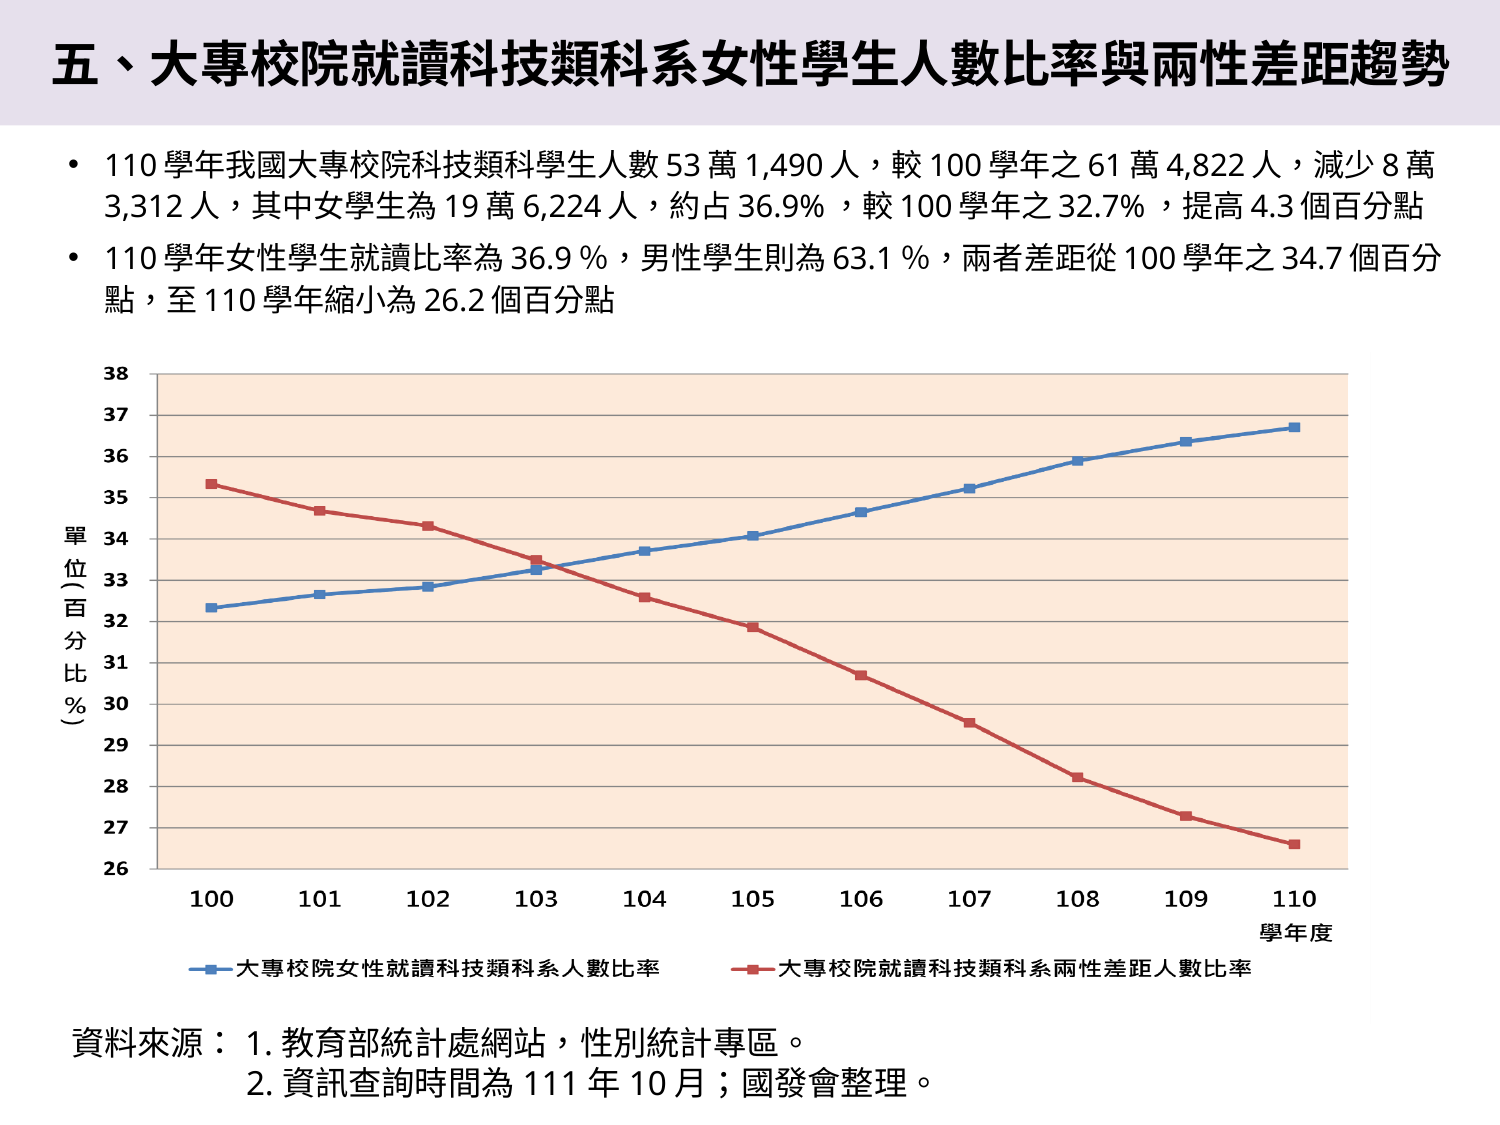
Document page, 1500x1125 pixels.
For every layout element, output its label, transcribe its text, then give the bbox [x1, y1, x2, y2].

text_box 資料來源：1.教育部統計處網站，性別統計專區。 2.資訊查詢時間為111年10月；國發會整理。 [56, 1014, 1500, 1110]
text_box 五、大專校院就讀科技類科系女性學生人數比率與兩性差距趨勢 [0, 0, 1500, 126]
text_box 110學年我國大專校院科技類科學生人數53萬1,490人，較100學年之61萬4,822人，減少8萬3,312人，其中女學生為19萬6,224人，約占36.9%，較100學年之32.7%，提高4.3個百分點 110學年女性學生就讀比率為36.9％，男性學生則為63.1％，兩者差距從100學年之34.7個百分點，至110學年縮小為26.2個百分點 [53, 133, 1471, 369]
picture [27, 352, 1371, 1024]
